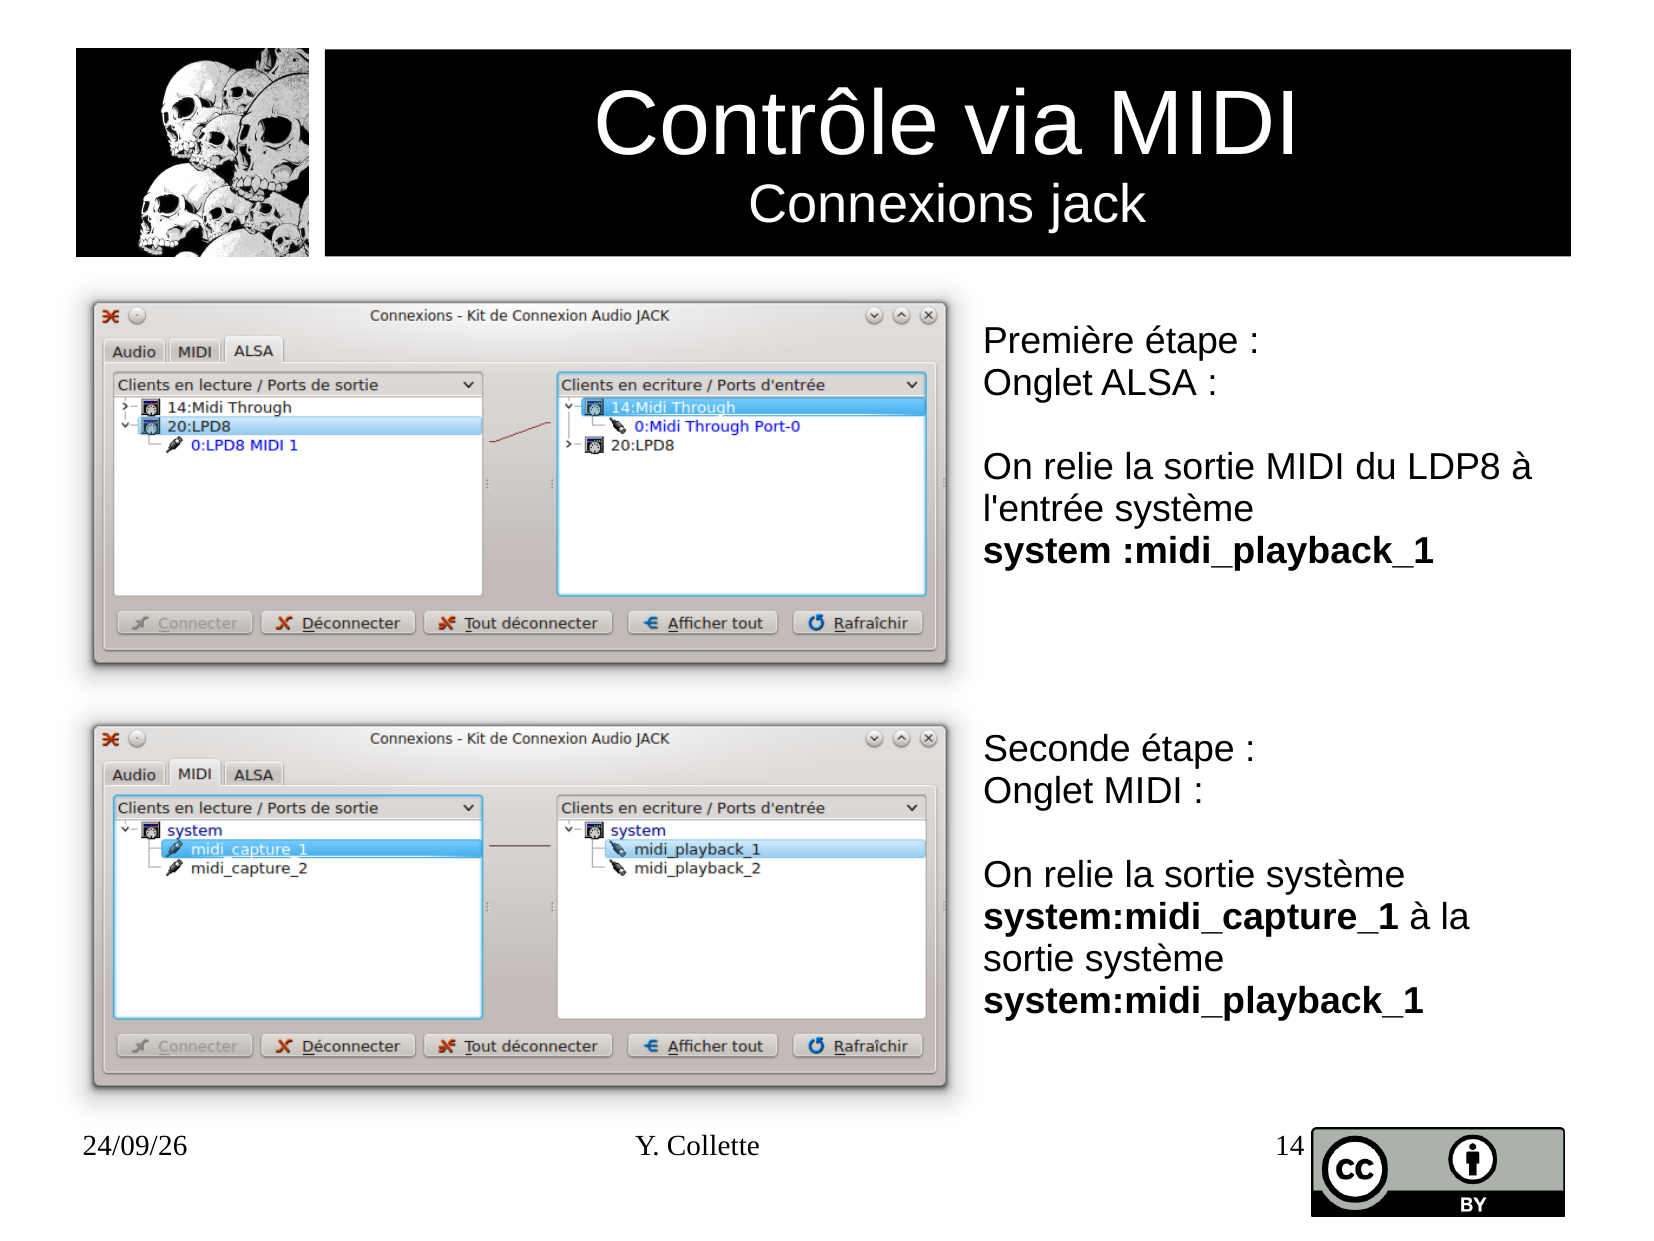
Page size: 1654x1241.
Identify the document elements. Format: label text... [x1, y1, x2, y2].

picture [47, 48, 993, 1133]
picture [1311, 1127, 1565, 1217]
text_box Première étape : Onglet ALSA : On relie la sortie MIDI du LDP8 à l'entrée système system :midi_playback_1 [968, 312, 1563, 580]
text_box Seconde étape : Onglet MIDI : On relie la sortie système system:midi_capture_1 à la sortie système system:midi_playback_1 [968, 719, 1563, 1029]
title Contrôle via MIDI Connexions jack [324, 49, 1571, 257]
